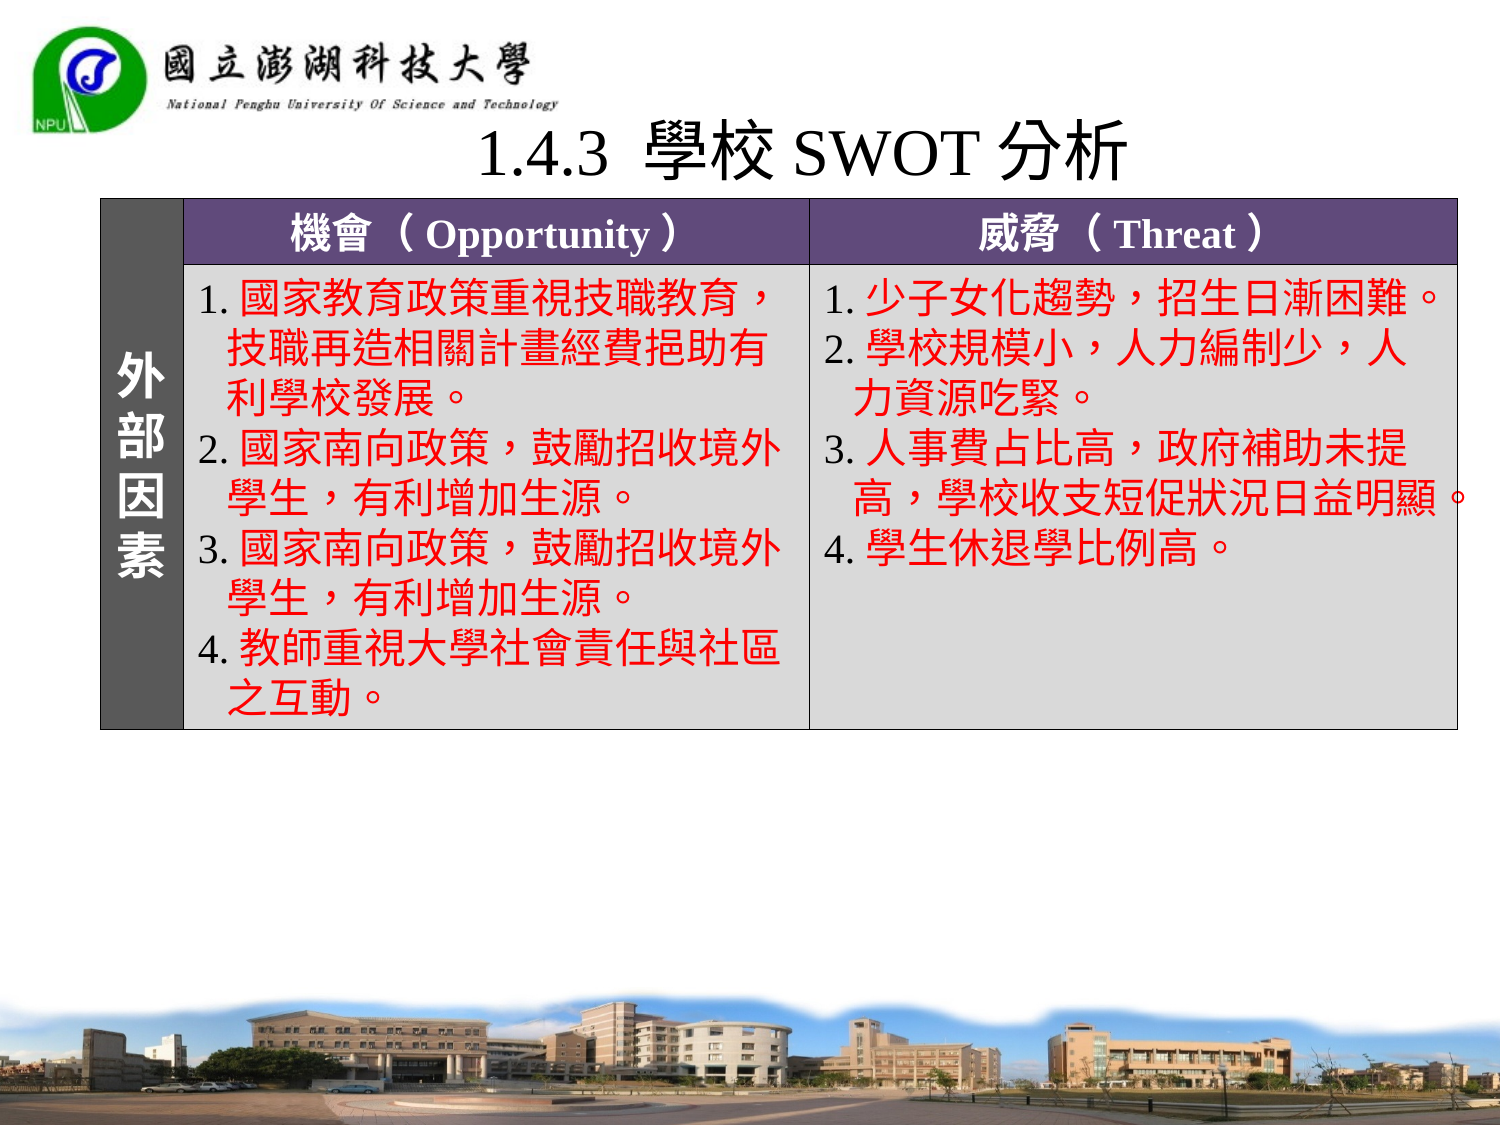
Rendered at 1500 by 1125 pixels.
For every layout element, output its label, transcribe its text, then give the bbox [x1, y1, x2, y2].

text_box 1.4.3 學校SWOT分析 [324, 101, 1282, 197]
table_header 威脅（Threat） [810, 199, 1457, 264]
table_cell 1.少子女化趨勢，招生日漸困難。 2.學校規模小，人力編制少，人力資源吃緊。 3.人事費占比高，政府補助未提高，學校收支短促狀況日益明顯。 4.學生休退學比例高。 [810, 265, 1457, 729]
table_cell 1.國家教育政策重視技職教育，技職再造相關計畫經費挹助有利學校發展。 2.國家南向政策，鼓勵招收境外學生，有利增加生源。 3.國家南向政策，鼓勵招收境外學生，有利增加生源。 4.教師重視大學社會責任與社區之互動。 [184, 265, 809, 729]
table_header 機會（Opportunity） [184, 199, 809, 264]
picture [0, 0, 1500, 1125]
table_header 外部因素 [101, 199, 183, 729]
